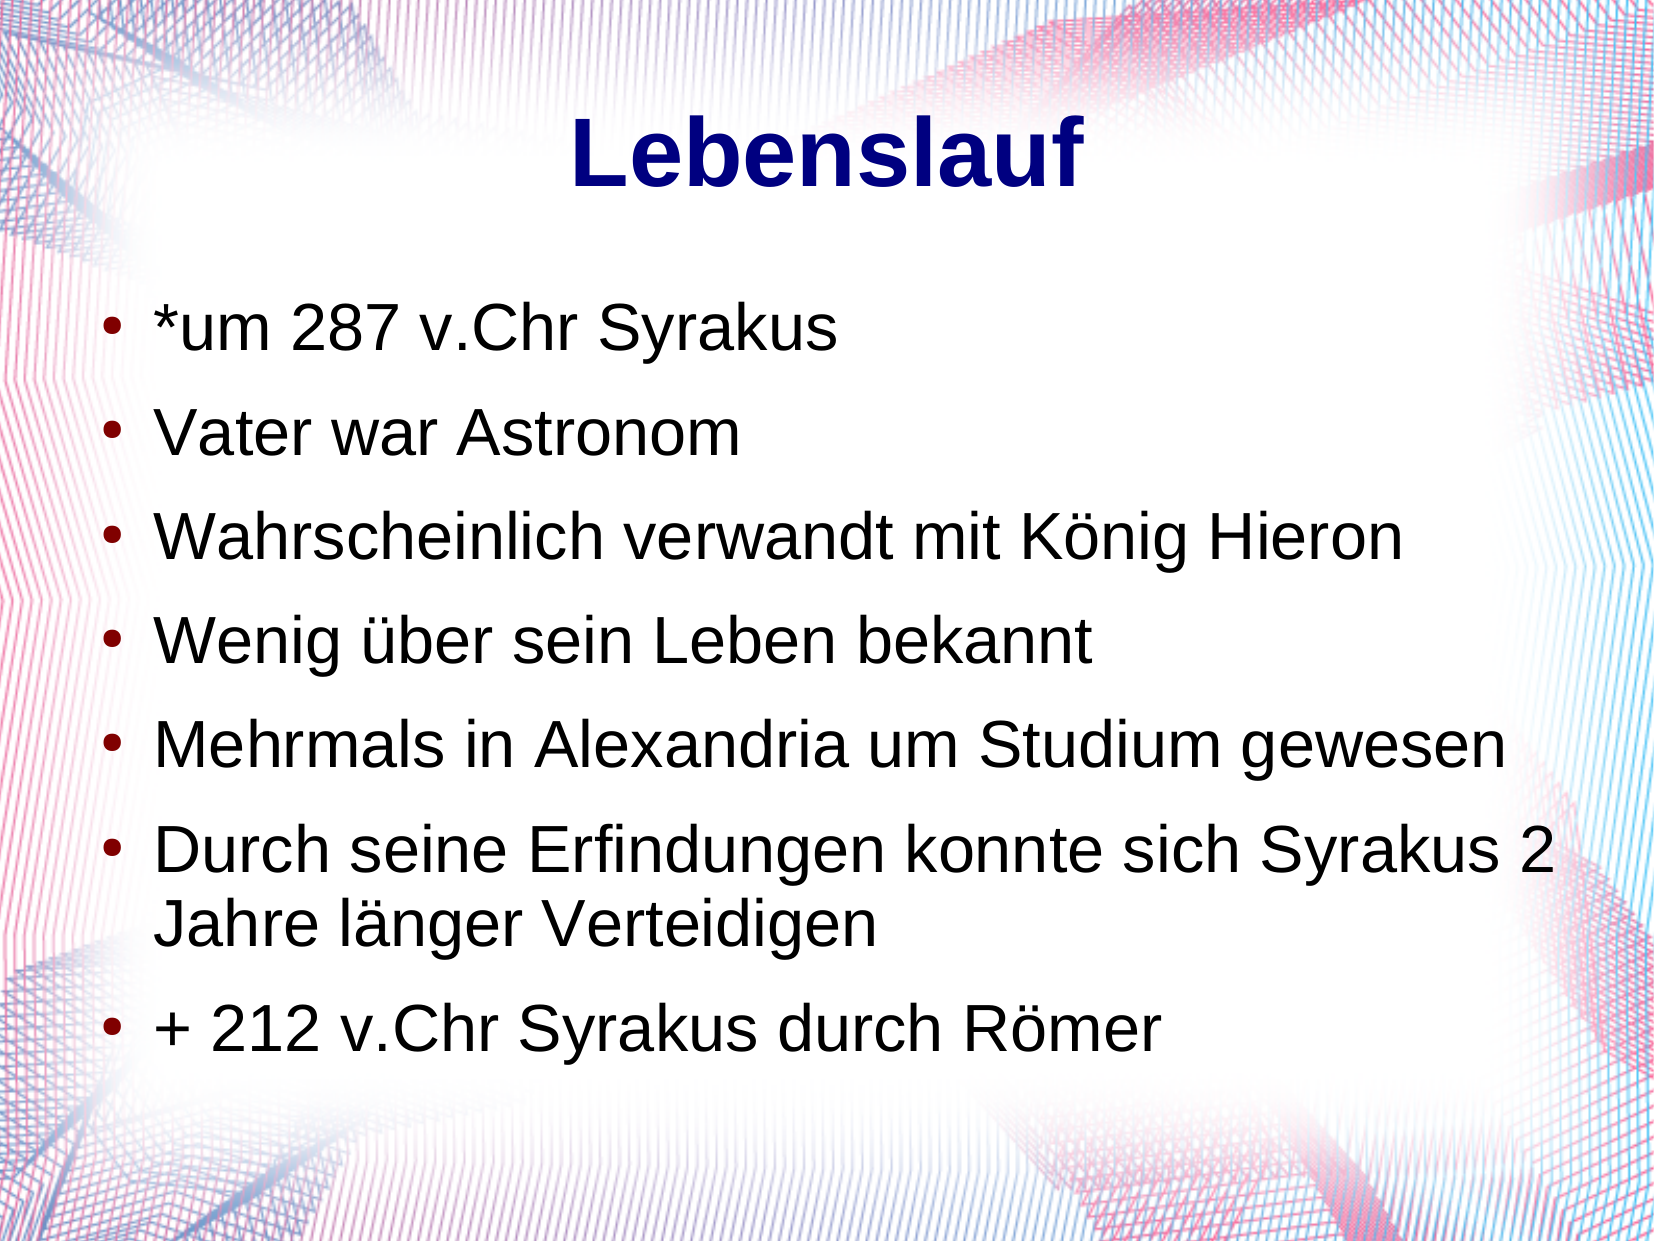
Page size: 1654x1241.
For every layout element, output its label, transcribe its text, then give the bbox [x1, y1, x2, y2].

list *um 287 v.Chr Syrakus Vater war Astronom Wahrscheinlich verwandt mit König Hieron Wenig über sein Leben bekannt Mehrmals in Alexandria um Studium gewesen Durch seine Erfindungen konnte sich Syrakus 2 Jahre länger Verteidigen + 212 v.Chr Syrakus durch Römer [82, 290, 1571, 1109]
picture [0, 0, 1654, 1241]
title Lebenslauf [82, 49, 1571, 257]
